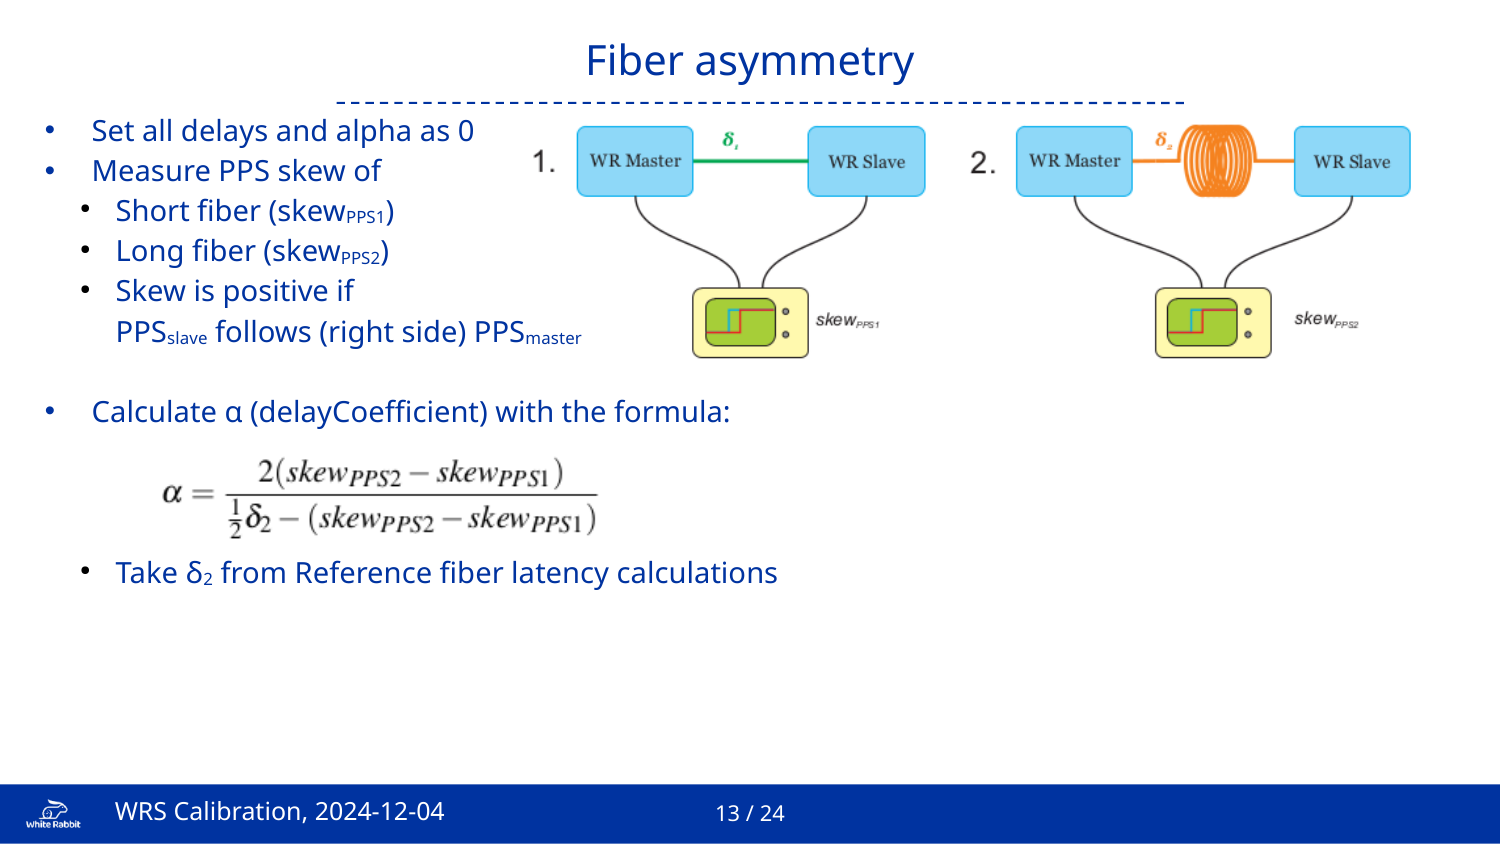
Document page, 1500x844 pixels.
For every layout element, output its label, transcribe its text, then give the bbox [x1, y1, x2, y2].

picture [147, 444, 614, 556]
title Fiber asymmetry [0, 0, 1500, 117]
slide_number <number> / 24 [0, 791, 1500, 837]
text_box Set all delays and alpha as 0 Measure PPS skew of Short fiber (skewPPS1) Long fiber (skewPPS2) Skew is positive if PPSslave follows (right side) PPSmaster Calculate α (delayCoefficient) with the formula: Take δ2 from Reference fiber latency calculations [30, 99, 1477, 597]
